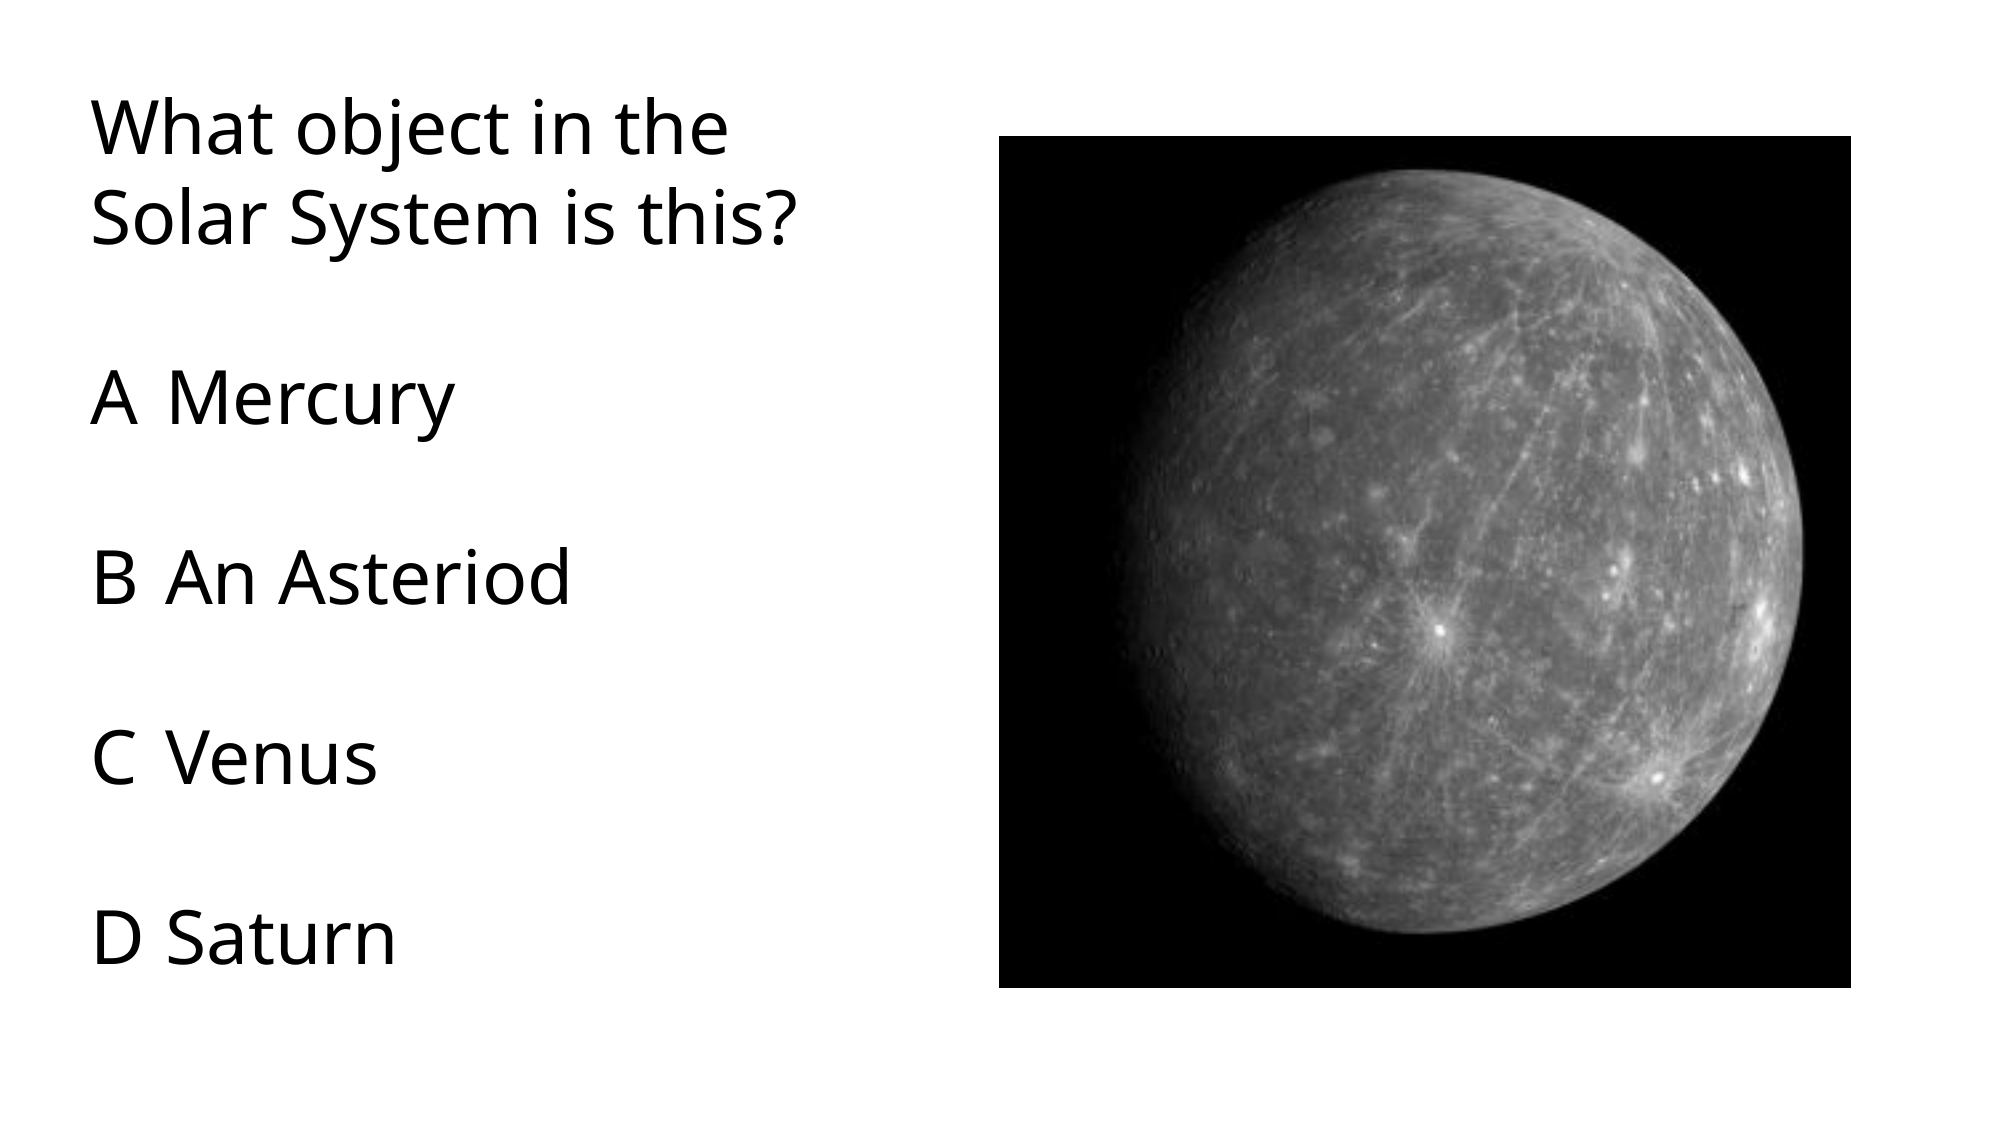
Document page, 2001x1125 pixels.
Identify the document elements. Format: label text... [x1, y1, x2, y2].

text_box What object in the Solar System is this? A Mercury B An Asteriod C Venus D Saturn [75, 71, 877, 1087]
picture [999, 137, 1851, 988]
